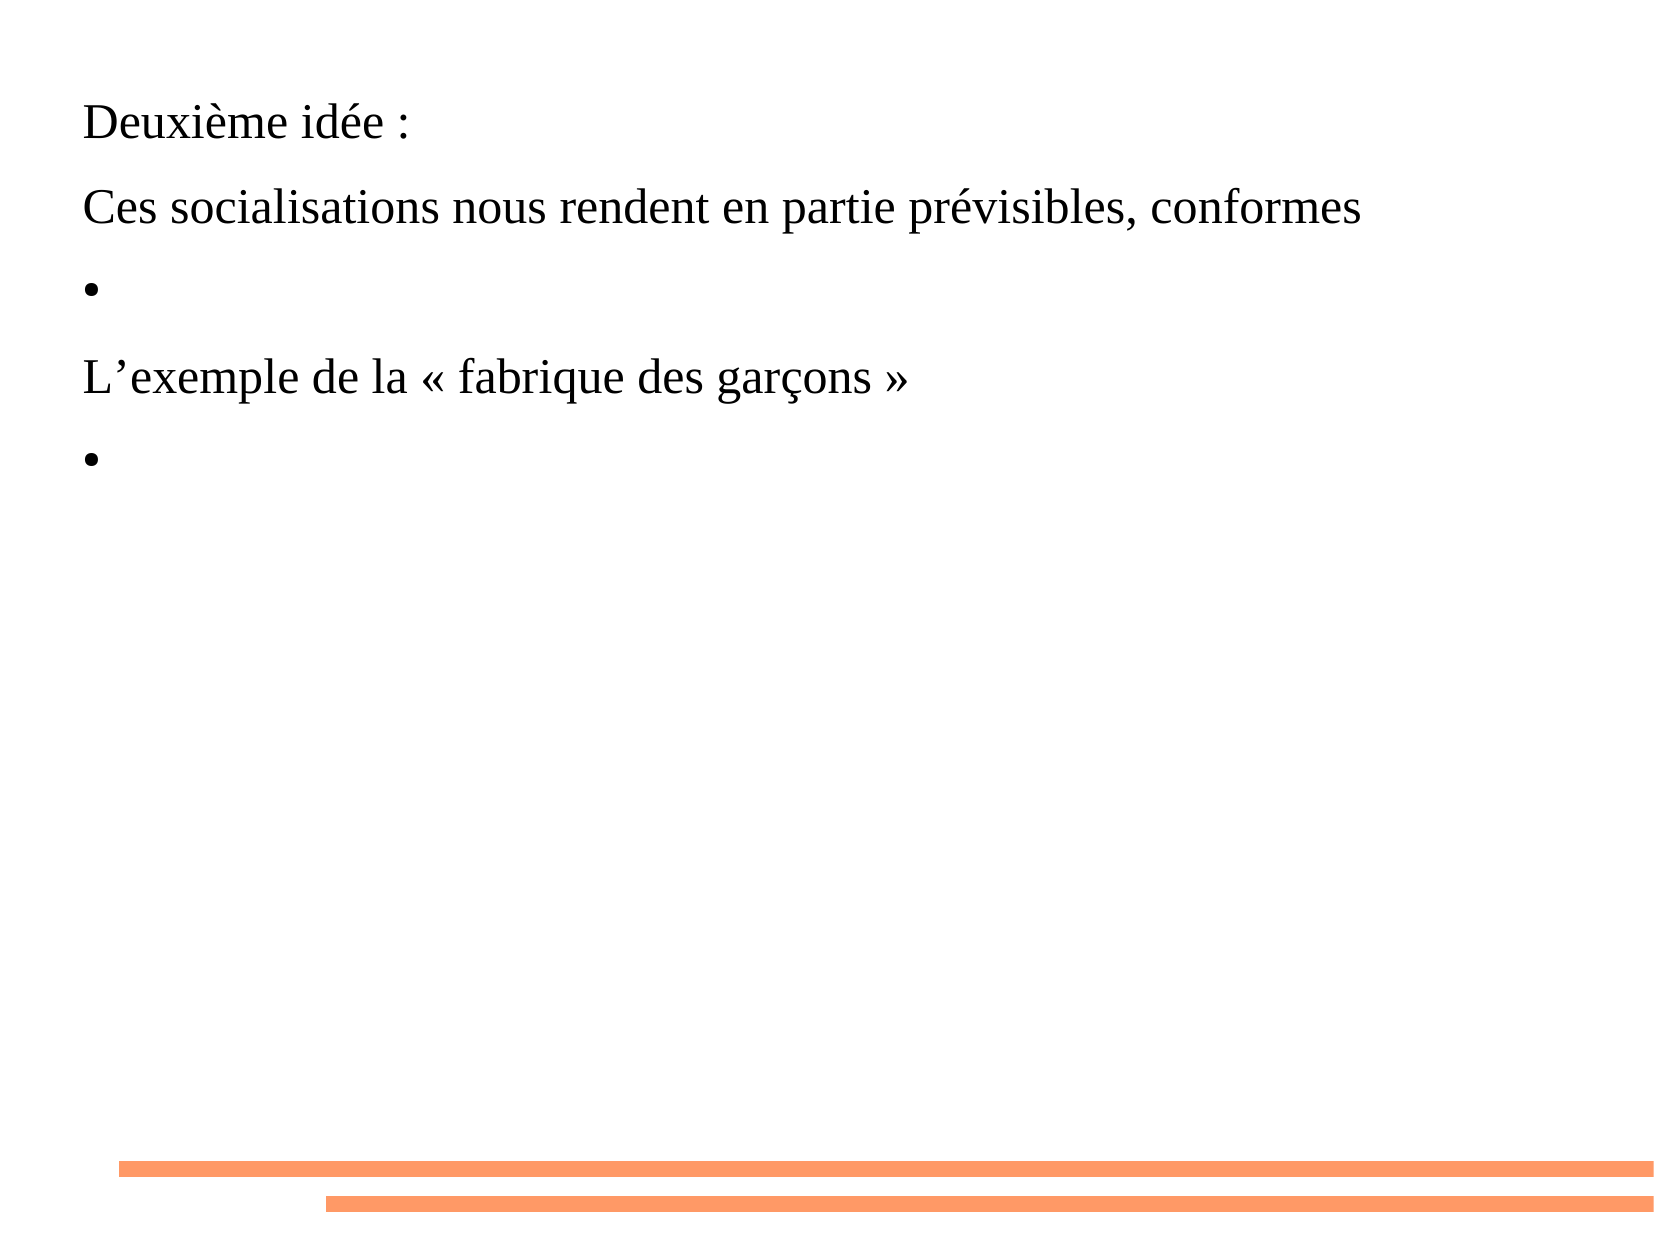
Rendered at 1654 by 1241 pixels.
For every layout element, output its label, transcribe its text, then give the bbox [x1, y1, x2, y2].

list Deuxième idée : Ces socialisations nous rendent en partie prévisibles, conformes L’exemple de la « fabrique des garçons » [82, 94, 1582, 814]
